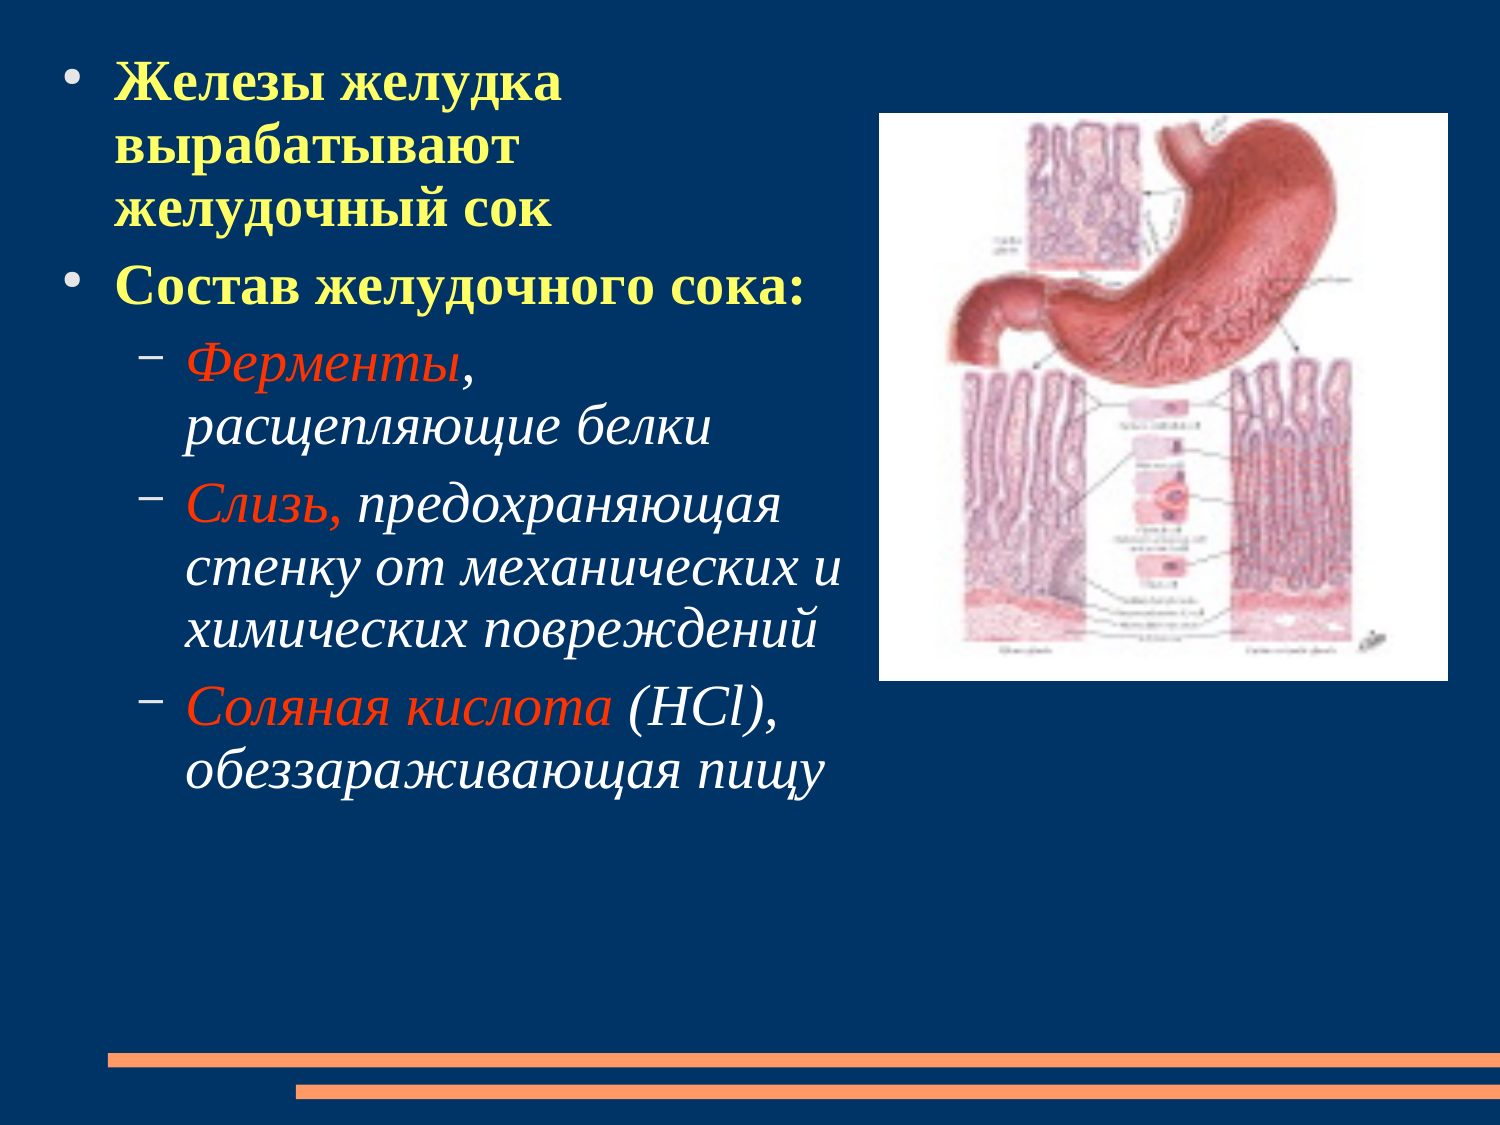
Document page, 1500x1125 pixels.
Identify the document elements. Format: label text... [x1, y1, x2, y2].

list Железы желудка вырабатывают желудочный сок Состав желудочного сока: Ферменты, расщепляющие белки Слизь, предохраняющая стенку от механических и химических повреждений Соляная кислота (HCl), обеззараживающая пищу [29, 42, 880, 1083]
picture [879, 113, 1448, 681]
